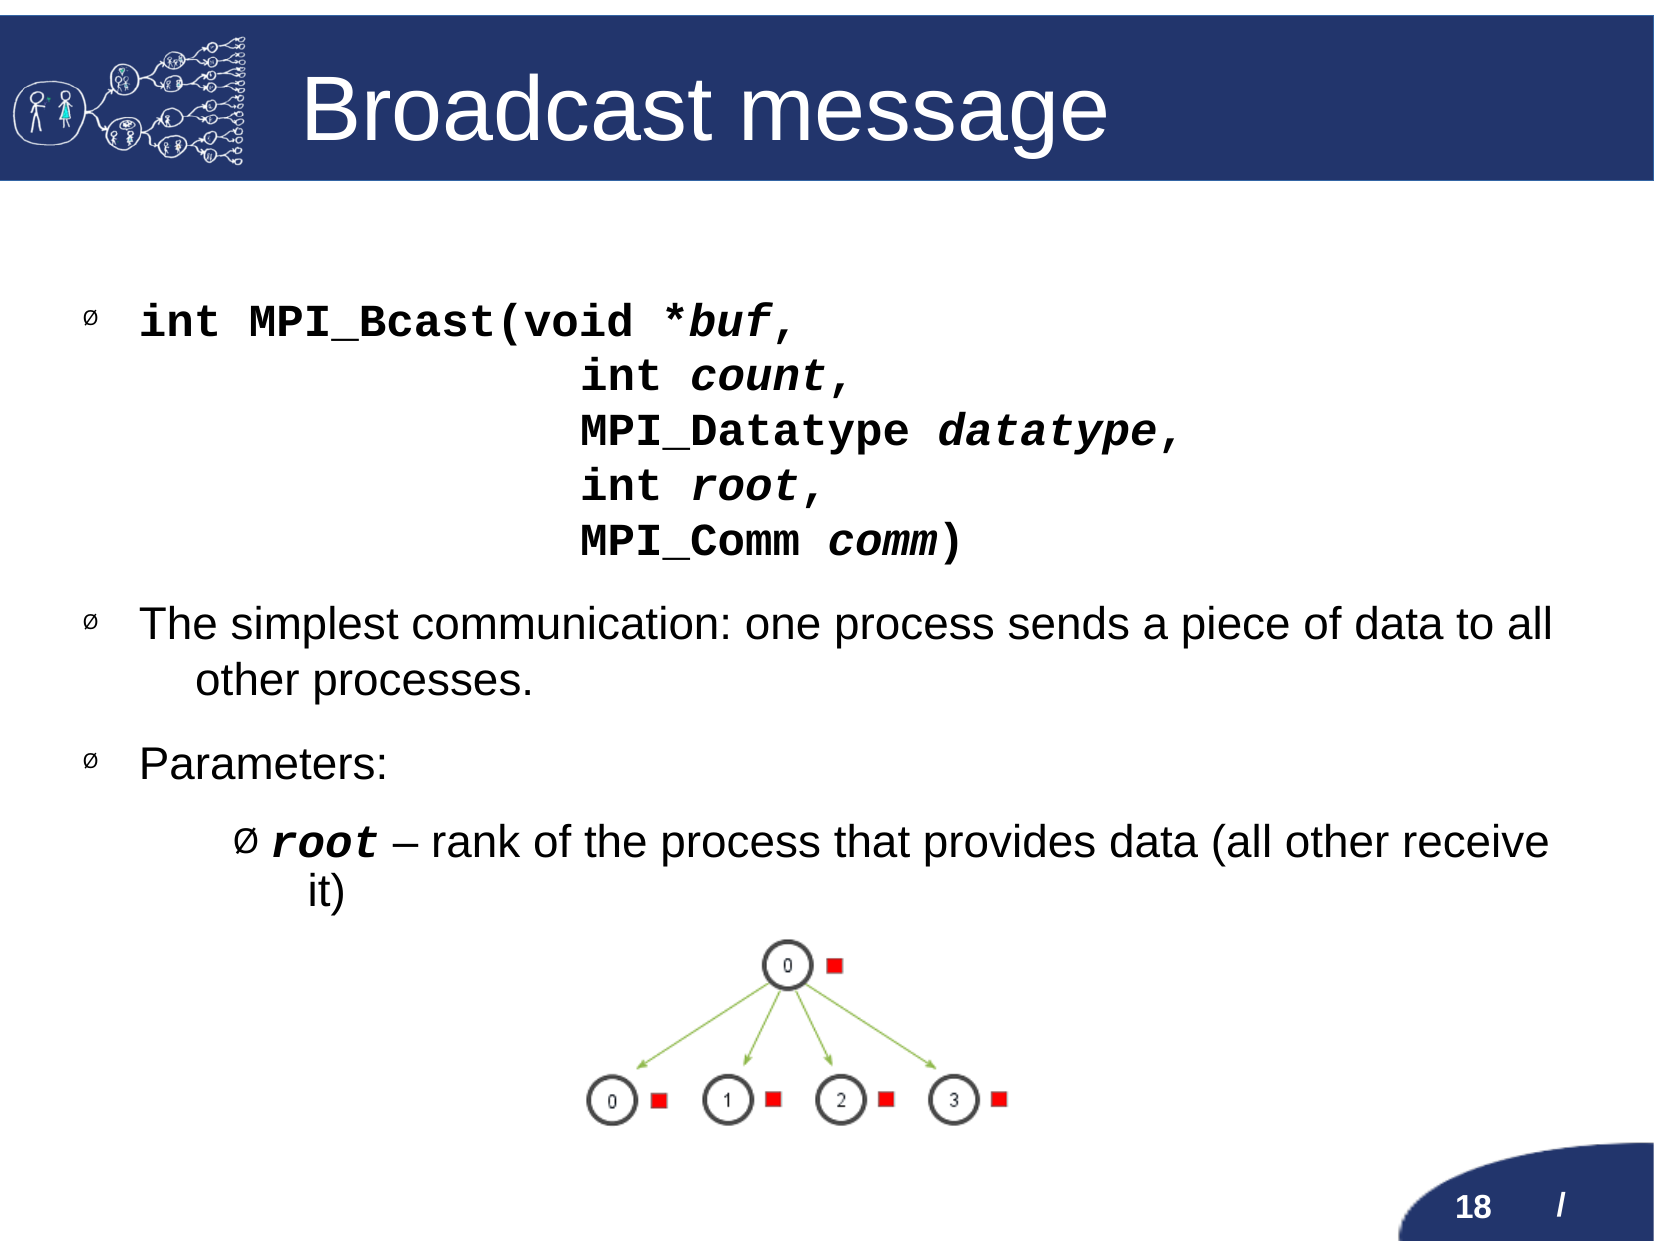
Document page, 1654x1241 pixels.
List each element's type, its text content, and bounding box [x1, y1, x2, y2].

picture [571, 930, 1021, 1156]
title Broadcast message [300, 48, 1571, 152]
list int MPI_Bcast(void *buf, int count, MPI_Datatype datatype, int root, MPI_Comm comm) The simplest communication: one process sends a piece of data to all other processes. Parameters: root – rank of the process that provides data (all other receive it) [82, 290, 1571, 1010]
text_box [1455, 1185, 1546, 1226]
